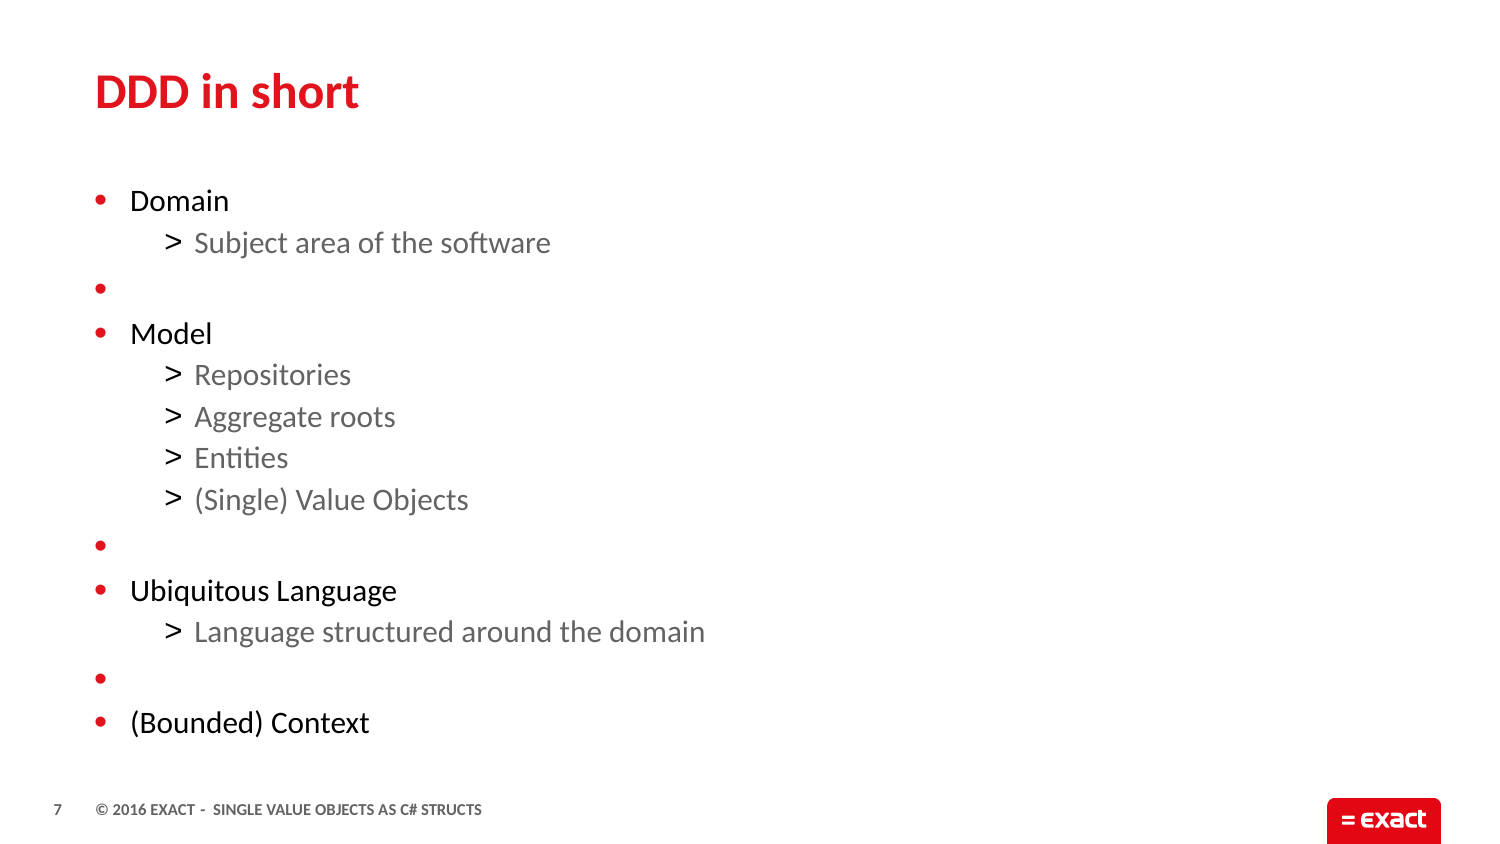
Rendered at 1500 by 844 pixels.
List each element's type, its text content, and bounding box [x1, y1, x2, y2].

title DDD in short [79, 62, 1421, 128]
list Domain Subject area of the software Model Repositories Aggregate roots Entities (Single) Value Objects Ubiquitous Language Language structured around the domain (Bounded) Context [79, 177, 1421, 754]
text_box - Single Value Objects as C# structs [185, 786, 826, 832]
text_box [38, 786, 96, 832]
